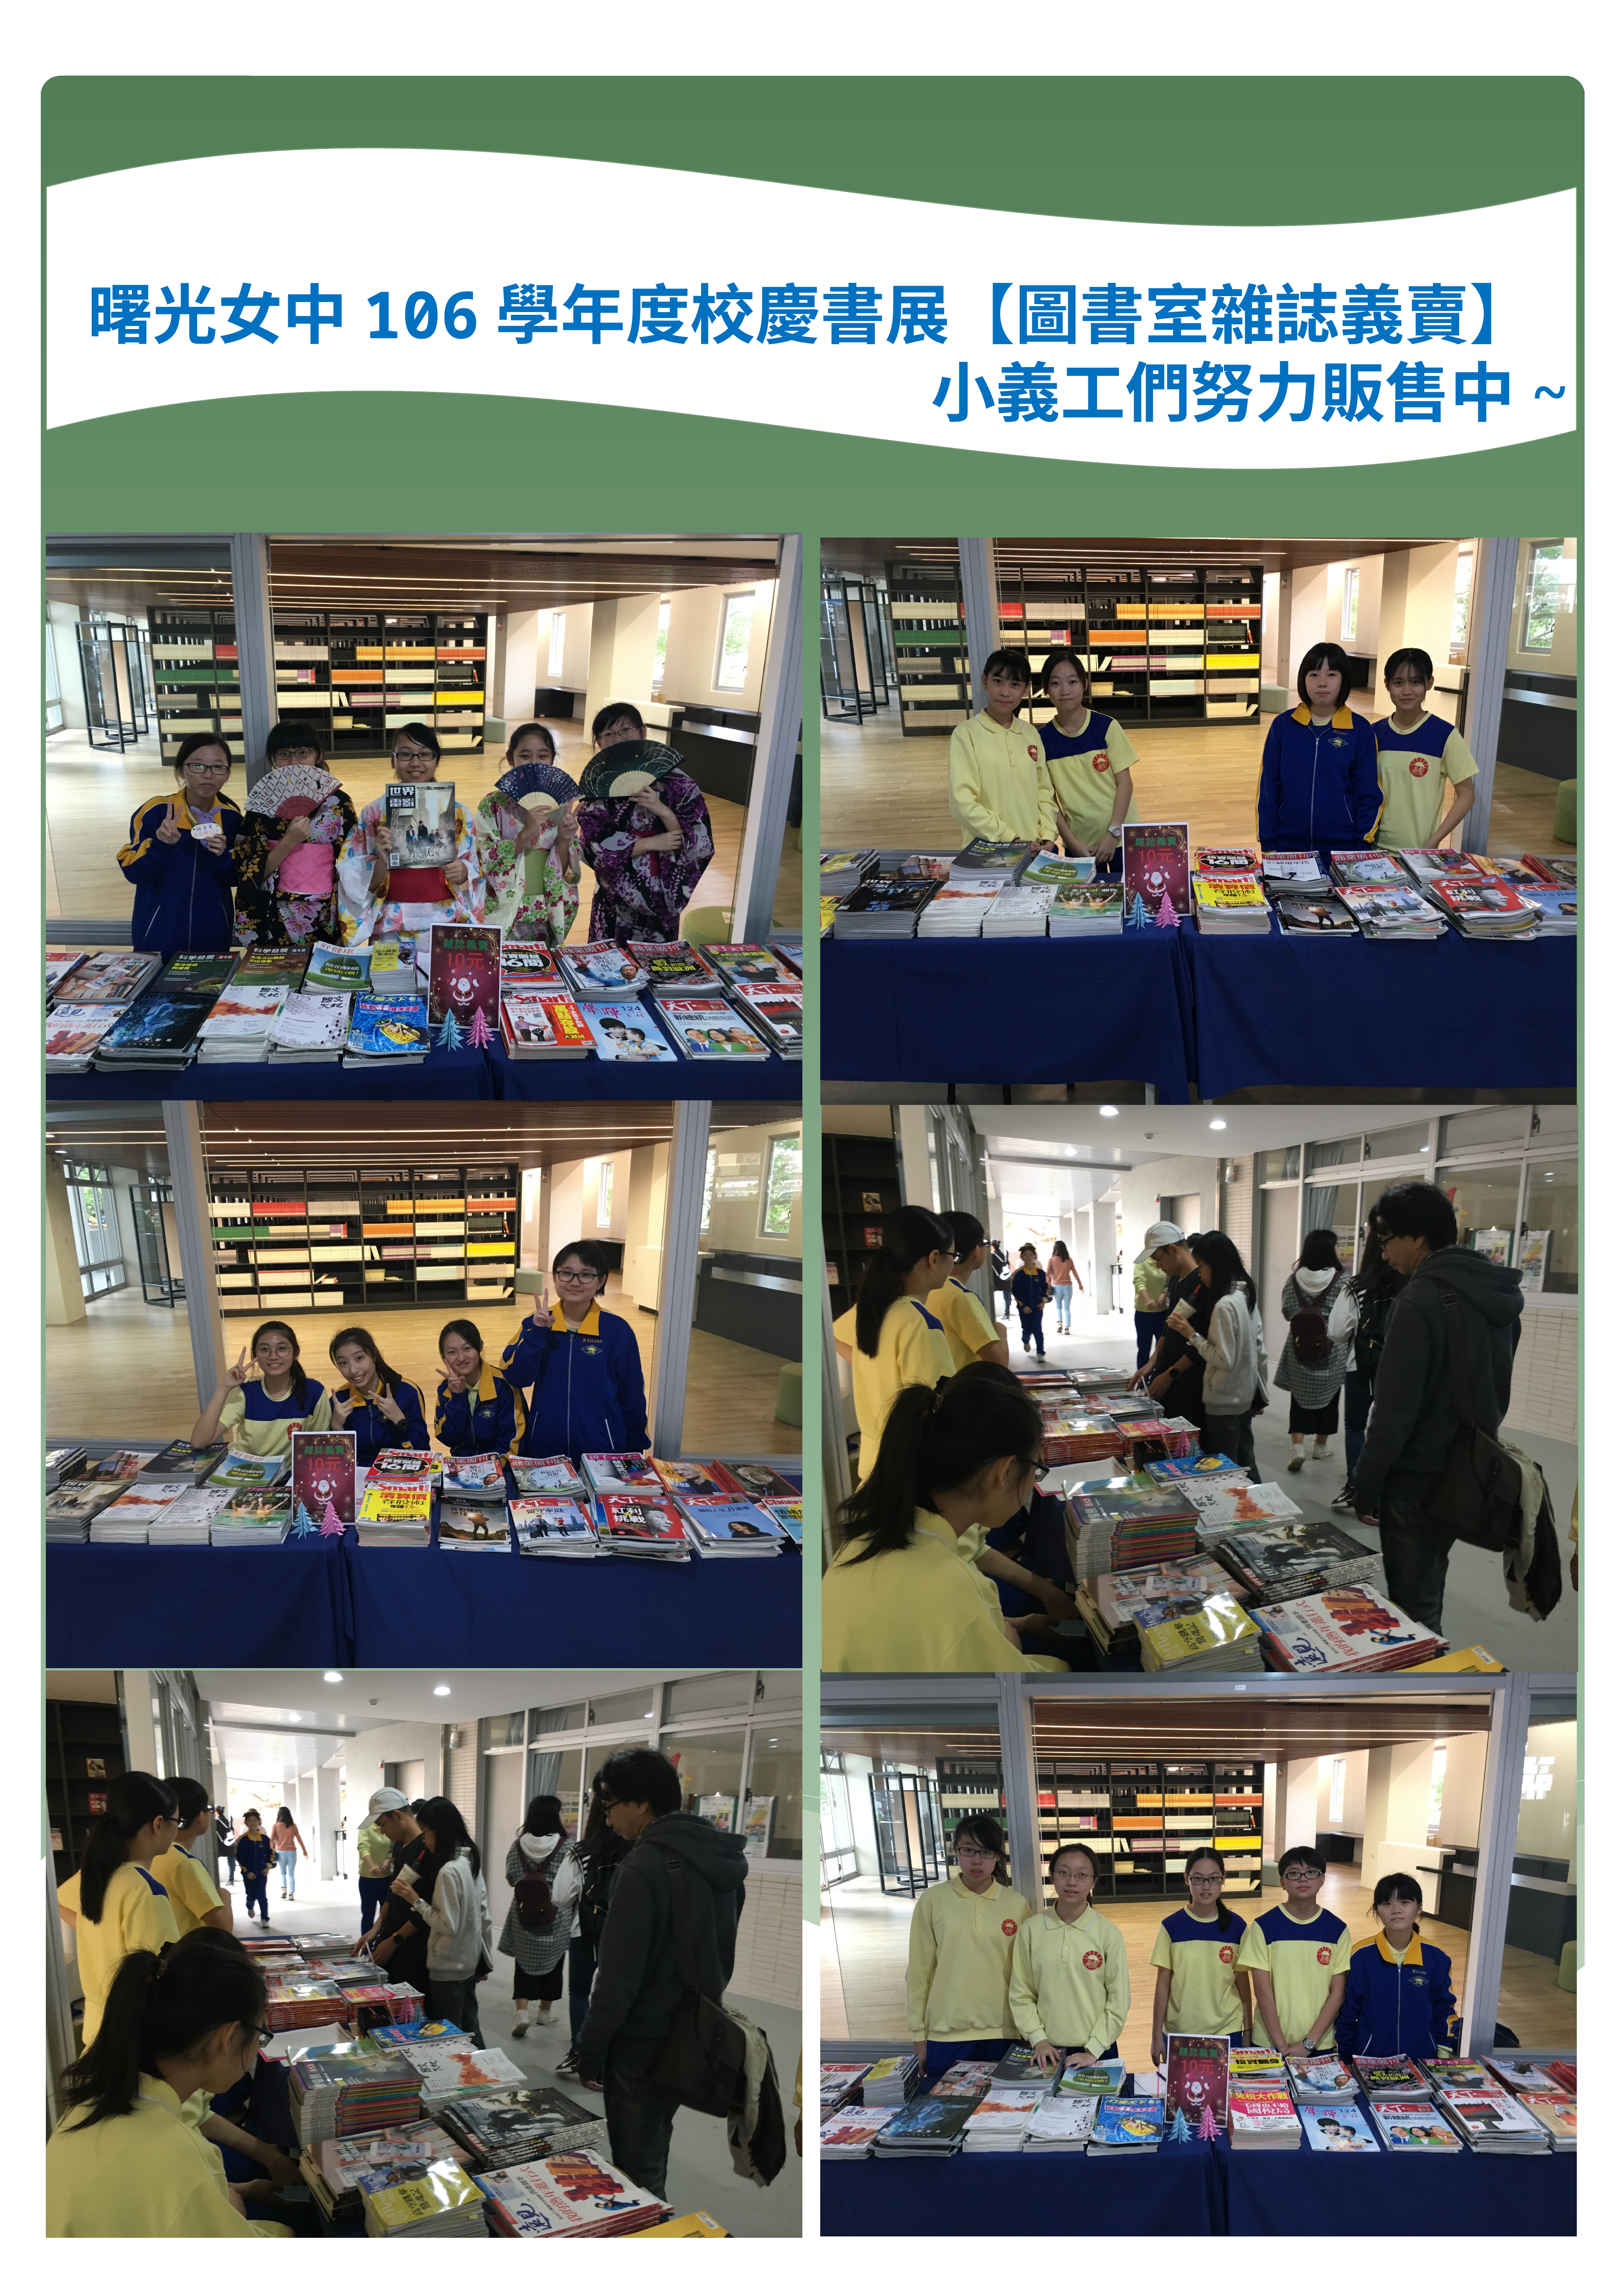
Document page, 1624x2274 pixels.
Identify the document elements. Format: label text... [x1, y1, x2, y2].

picture [46, 533, 802, 1668]
text_box [832, 433, 1566, 470]
text_box [46, 148, 1577, 270]
text_box 曙光女中106學年度校慶書展【圖書室雜誌義賣】 小義工們努力販售中~ [46, 270, 1577, 433]
picture [46, 1670, 802, 2238]
picture [820, 538, 1578, 2237]
